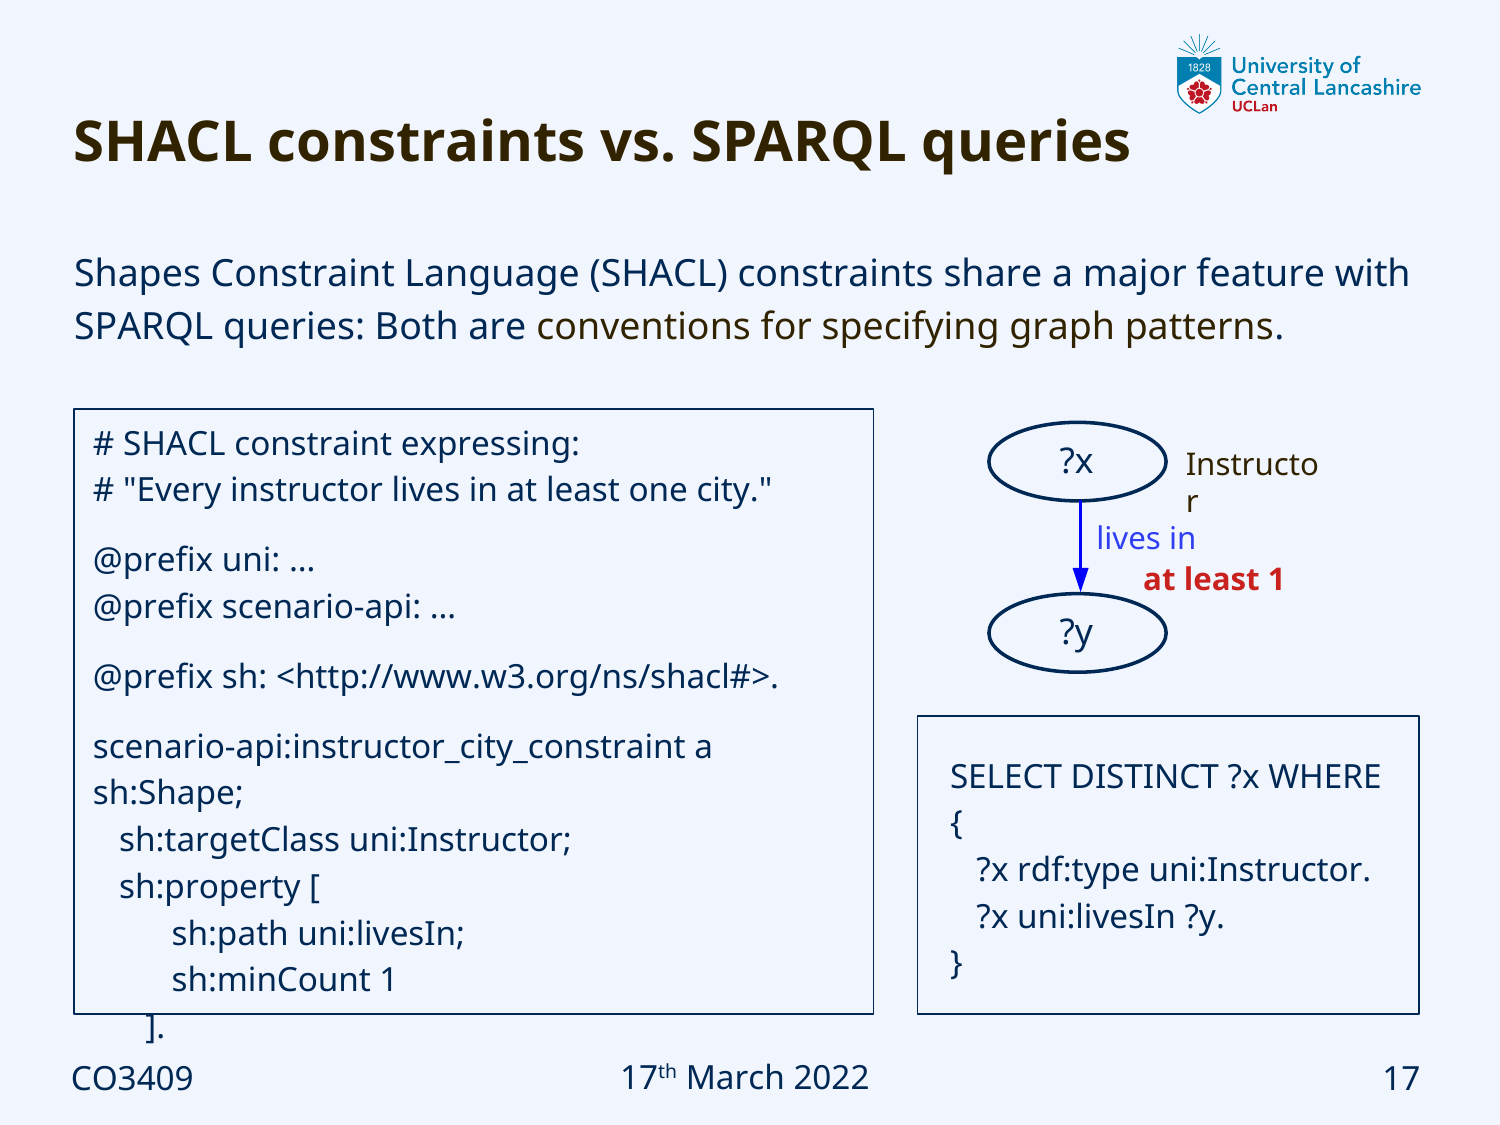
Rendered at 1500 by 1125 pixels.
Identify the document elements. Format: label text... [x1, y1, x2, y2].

title SHACL constraints vs. SPARQL queries [58, 93, 1475, 186]
text_box lives in [1081, 510, 1250, 563]
text_box SELECT DISTINCT ?x WHERE { ?x rdf:type uni:Instructor. ?x uni:livesIn ?y. } [1420, 740, 1430, 989]
text_box at least 1 [1116, 552, 1313, 605]
text_box Shapes Constraint Language (SHACL) constraints share a major feature with SPARQL queries: Both are conventions for specifying graph patterns. [59, 234, 1435, 369]
text_box SELECT DISTINCT ?x WHERE { ?x rdf:type uni:Instructor. ?x uni:livesIn ?y. } [935, 740, 1418, 989]
picture [1177, 34, 1421, 93]
text_box # SHACL constraint expressing: # "Every instructor lives in at least one city." @prefix uni: … @prefix scenario-api: … @prefix sh: <http://www.w3.org/ns/shacl#>. scenario-api:instructor_city_constraint a sh:Shape; sh:targetClass uni:Instructor; sh:property [ sh:path uni:livesIn; sh:minCount 1 ]. [78, 410, 870, 1006]
text_box ?x [1044, 430, 1129, 496]
text_box ?y [1044, 602, 1130, 667]
text_box Instructor [1171, 436, 1340, 489]
